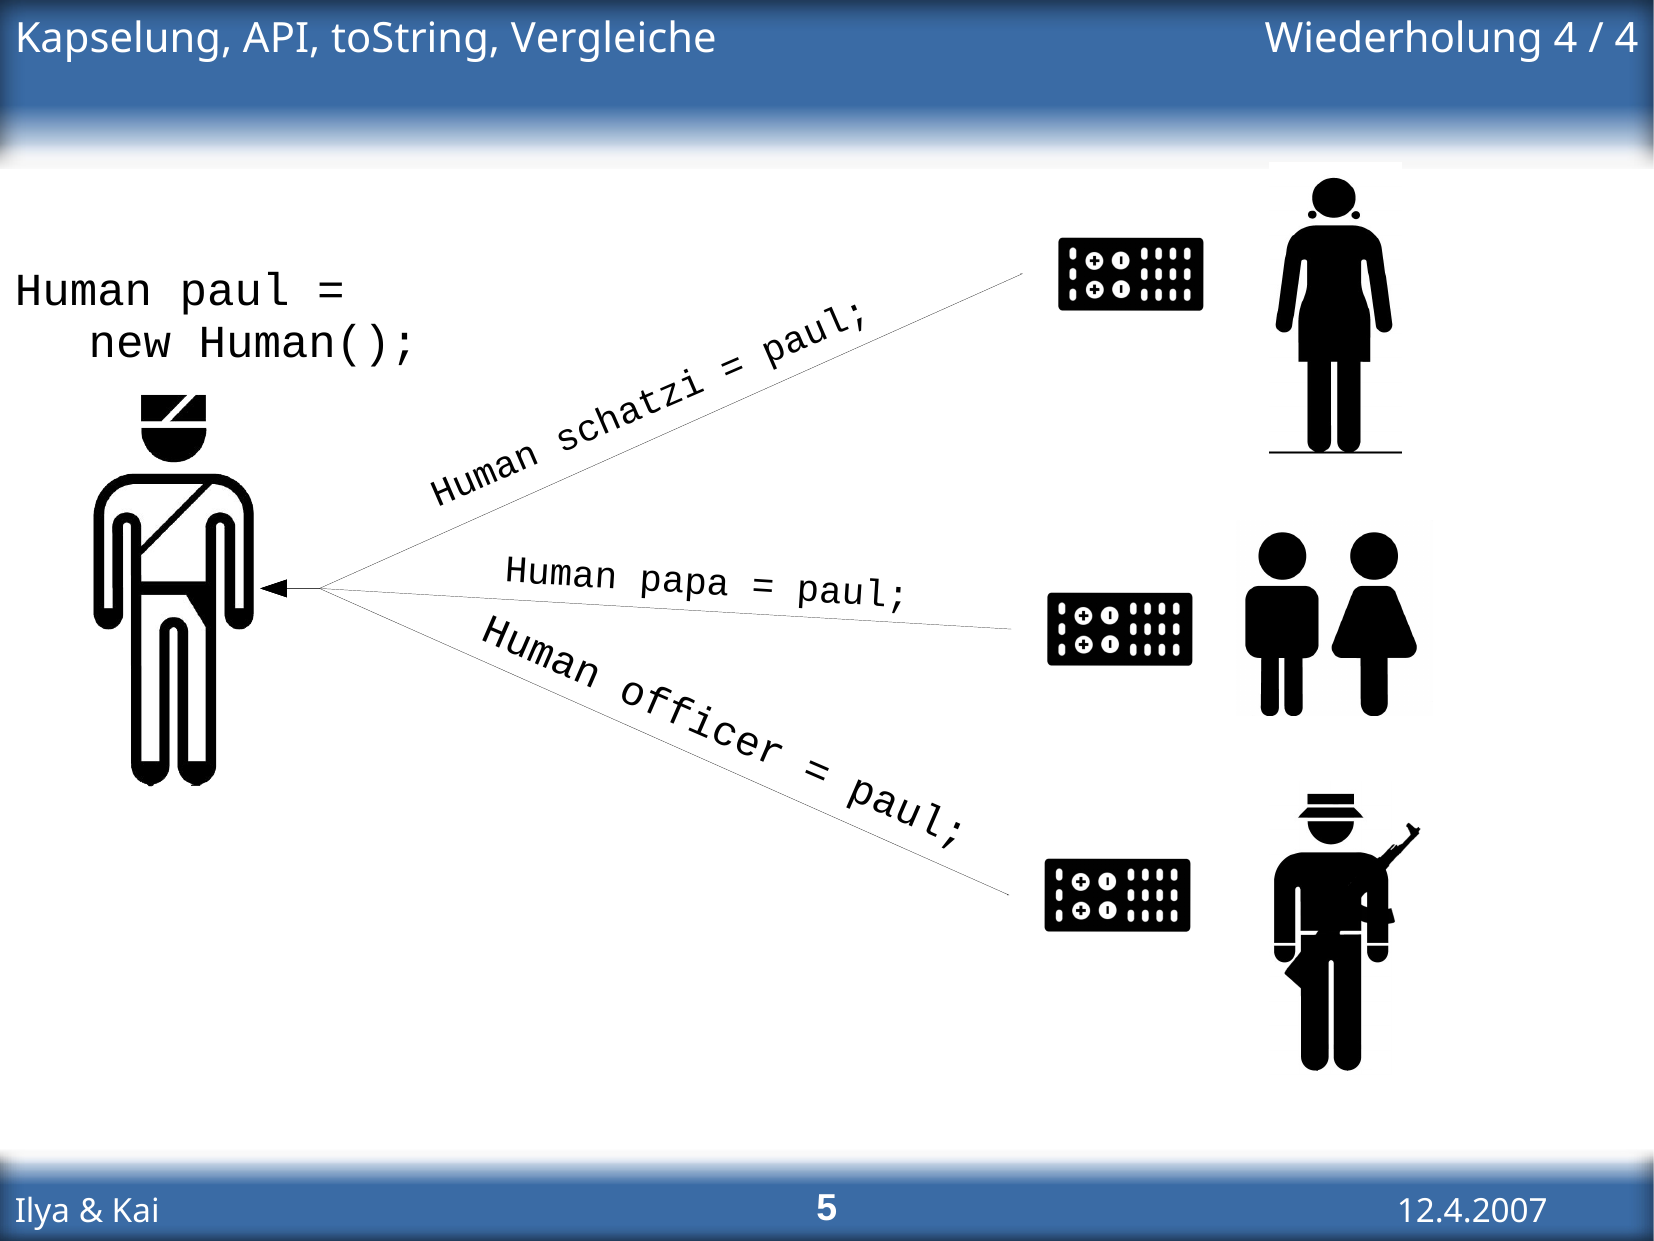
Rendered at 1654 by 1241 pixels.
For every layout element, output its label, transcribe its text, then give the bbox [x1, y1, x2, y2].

picture [1009, 580, 1207, 679]
picture [0, 1149, 1654, 1241]
text_box Human paul = new Human(); [0, 260, 562, 385]
picture [1236, 520, 1433, 717]
picture [88, 390, 261, 787]
text_box Human officer = paul; [458, 595, 992, 872]
picture [1006, 846, 1205, 944]
picture [0, 0, 1654, 456]
text_box Human schatzi = paul; [408, 257, 941, 533]
picture [1020, 225, 1218, 323]
text_box Wiederholung 4 / 4 [1226, 0, 1654, 73]
text_box Human papa = paul; [488, 542, 971, 635]
picture [1269, 781, 1457, 1075]
